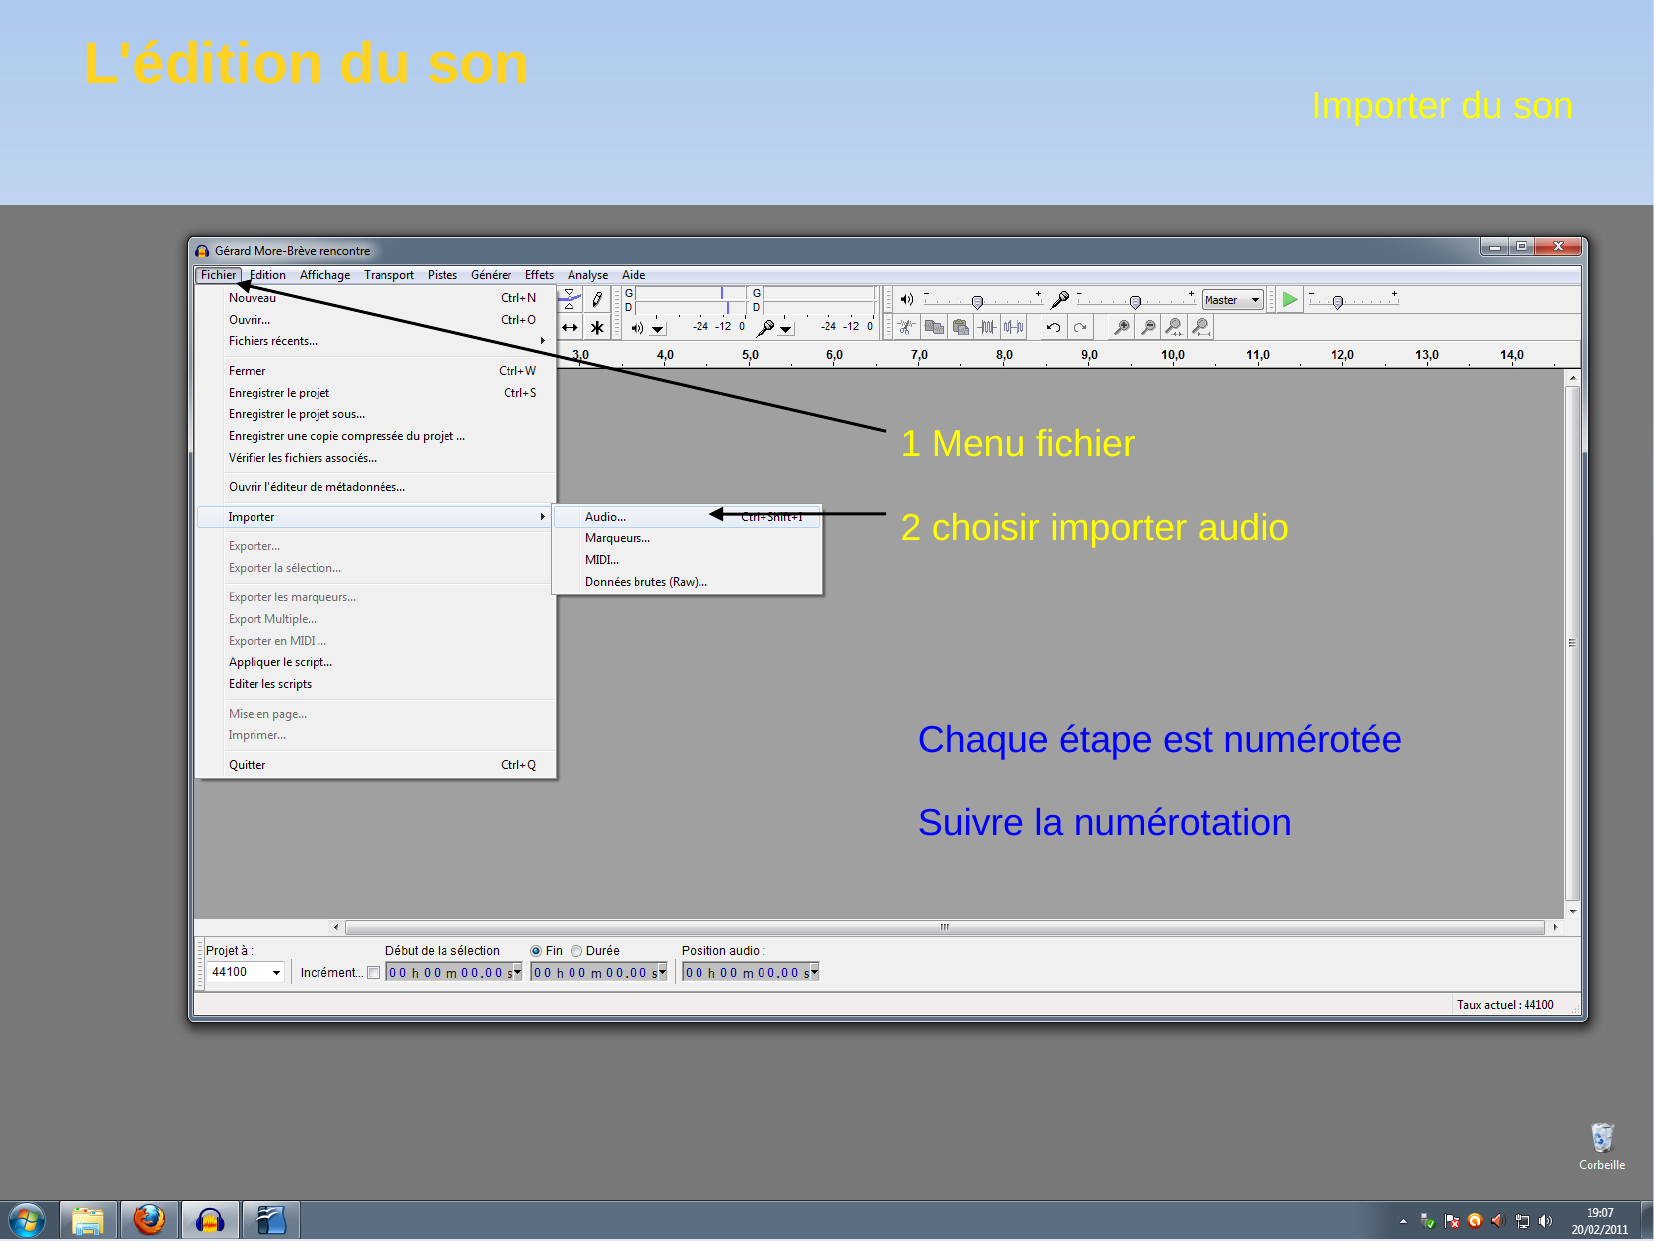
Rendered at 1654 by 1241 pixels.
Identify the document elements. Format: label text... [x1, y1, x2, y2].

text_box L'édition du son [5, 17, 609, 107]
text_box 1 Menu fichier 2 choisir importer audio [885, 413, 1305, 555]
picture [0, 0, 1654, 1239]
text_box Chaque étape est numérotée Suivre la numérotation [903, 708, 1418, 850]
text_box Importer du son [1210, 29, 1654, 129]
